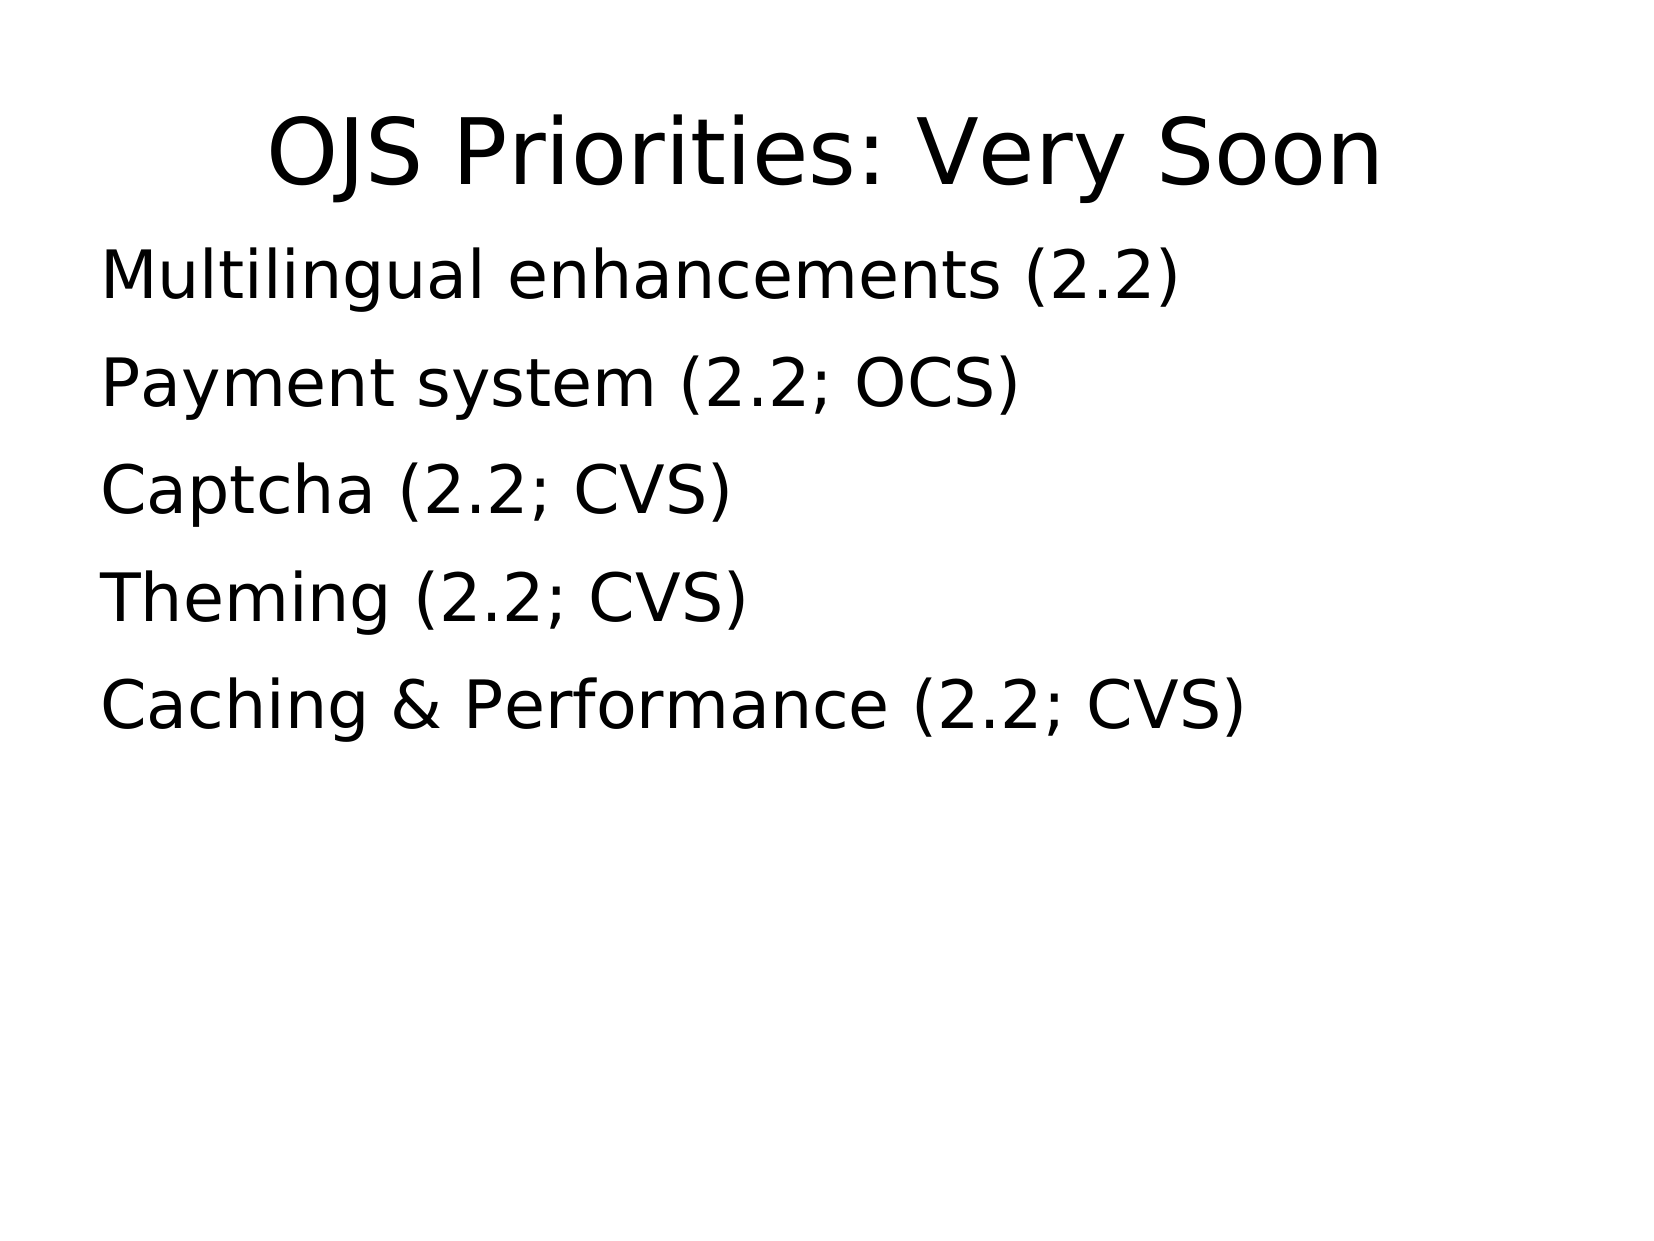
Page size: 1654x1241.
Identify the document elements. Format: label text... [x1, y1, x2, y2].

list Multilingual enhancements (2.2) Payment system (2.2; OCS) Captcha (2.2; CVS) Theming (2.2; CVS) Caching & Performance (2.2; CVS) [82, 237, 1571, 1041]
title OJS Priorities: Very Soon [82, 49, 1571, 237]
